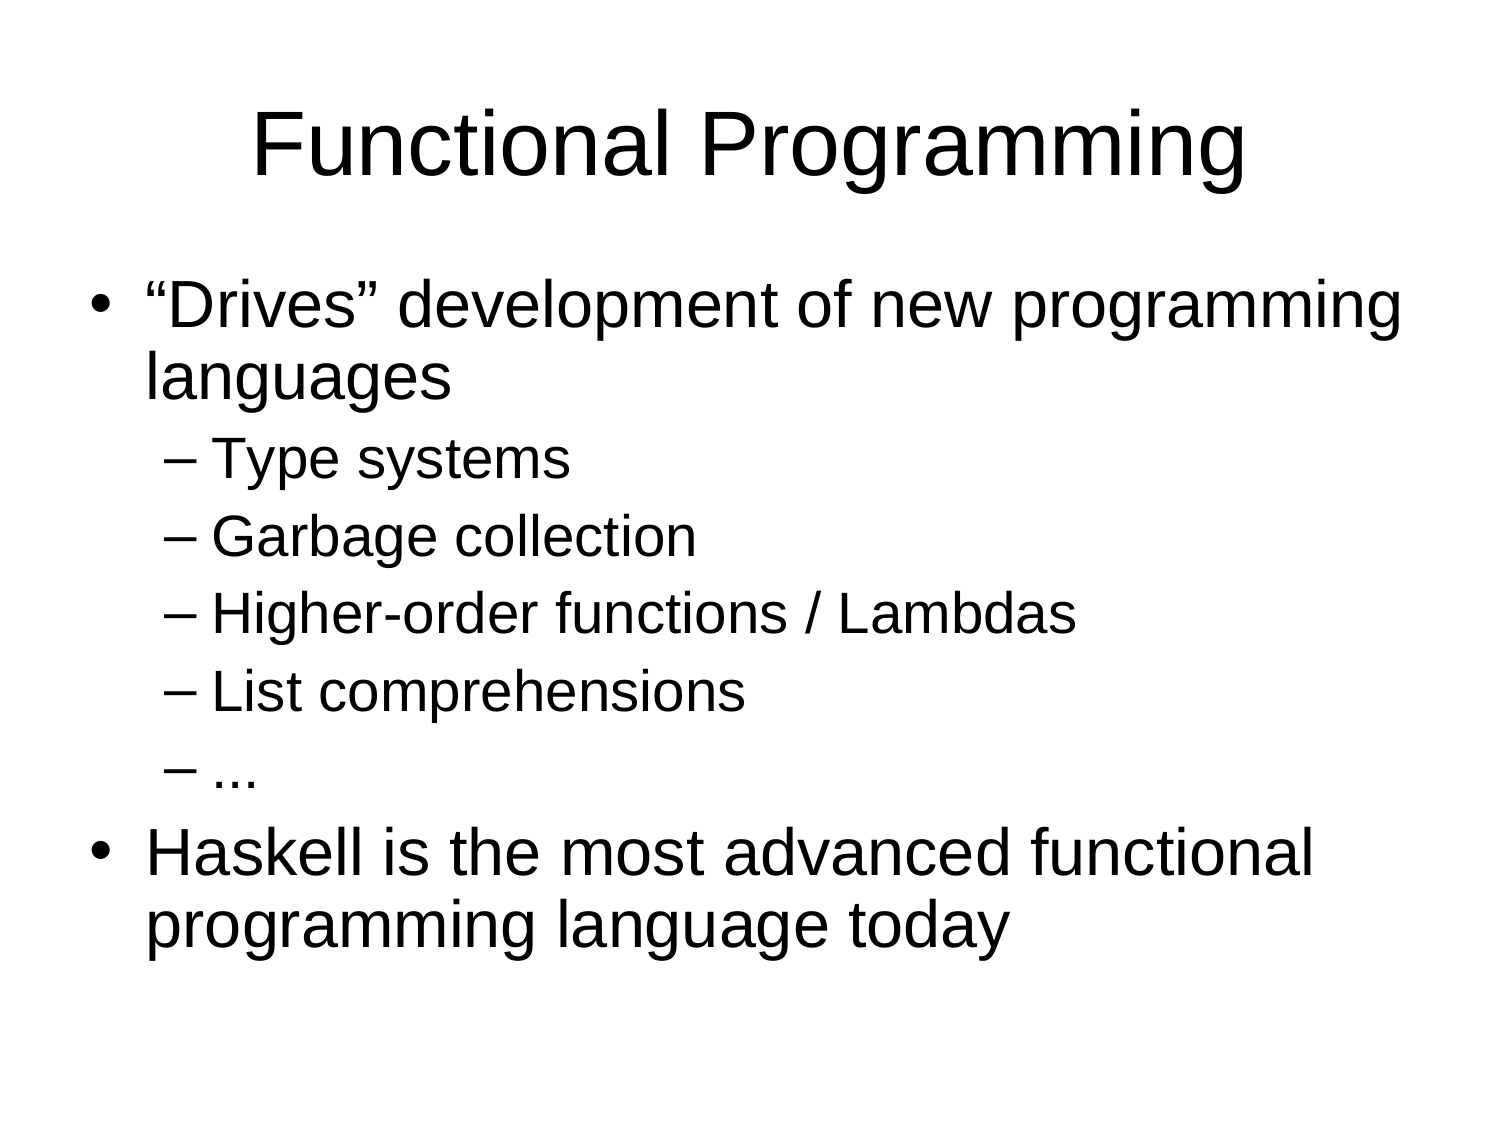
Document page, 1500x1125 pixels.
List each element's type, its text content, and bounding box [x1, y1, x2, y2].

list “Drives” development of new programming languages Type systems Garbage collection Higher-order functions / Lambdas List comprehensions ... Haskell is the most advanced functional programming language today [75, 262, 1426, 1005]
title Functional Programming [75, 45, 1426, 233]
